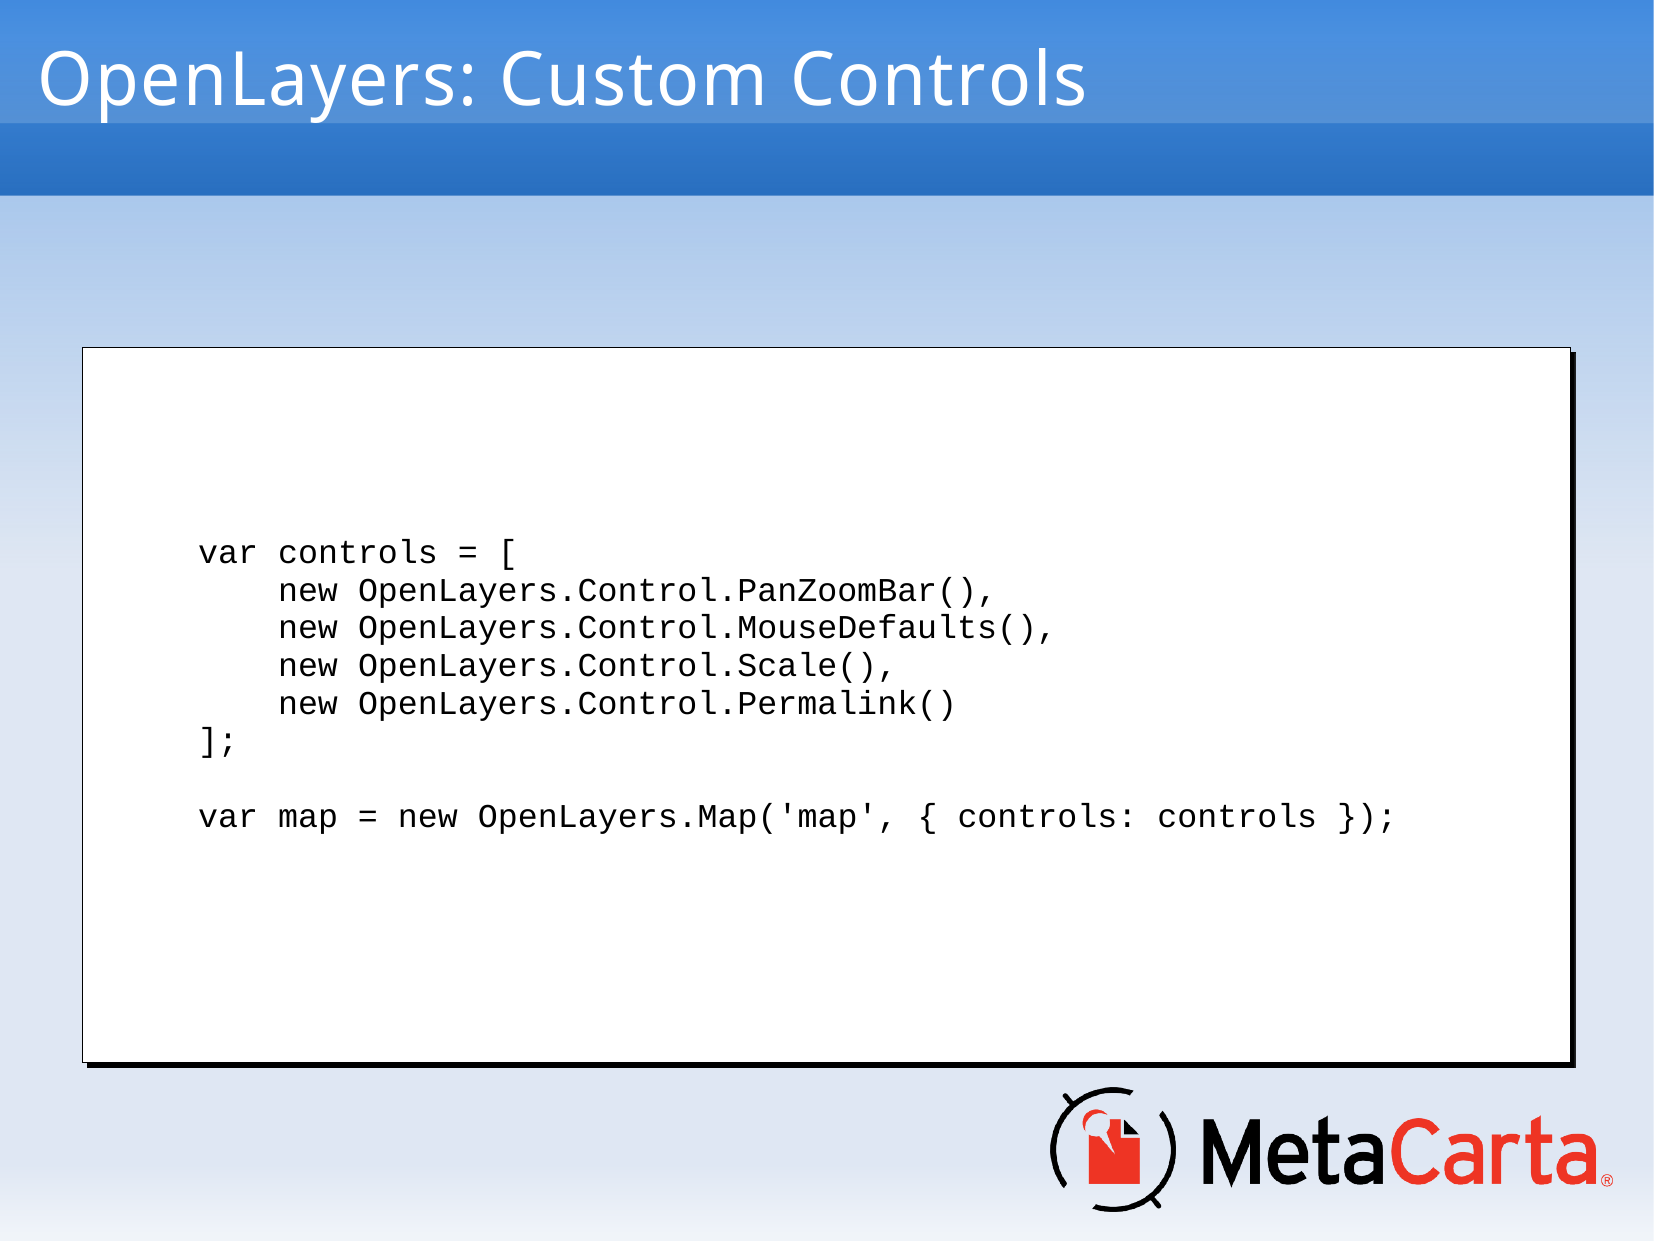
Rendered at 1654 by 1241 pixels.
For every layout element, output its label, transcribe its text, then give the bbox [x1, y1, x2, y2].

subtitle var controls = [ new OpenLayers.Control.PanZoomBar(), new OpenLayers.Control.MouseDefaults(), new OpenLayers.Control.Scale(), new OpenLayers.Control.Permalink() ]; var map = new OpenLayers.Map('map', { controls: controls }); [82, 347, 1571, 1063]
picture [0, 0, 1654, 1241]
title OpenLayers: Custom Controls [37, 2, 1463, 151]
